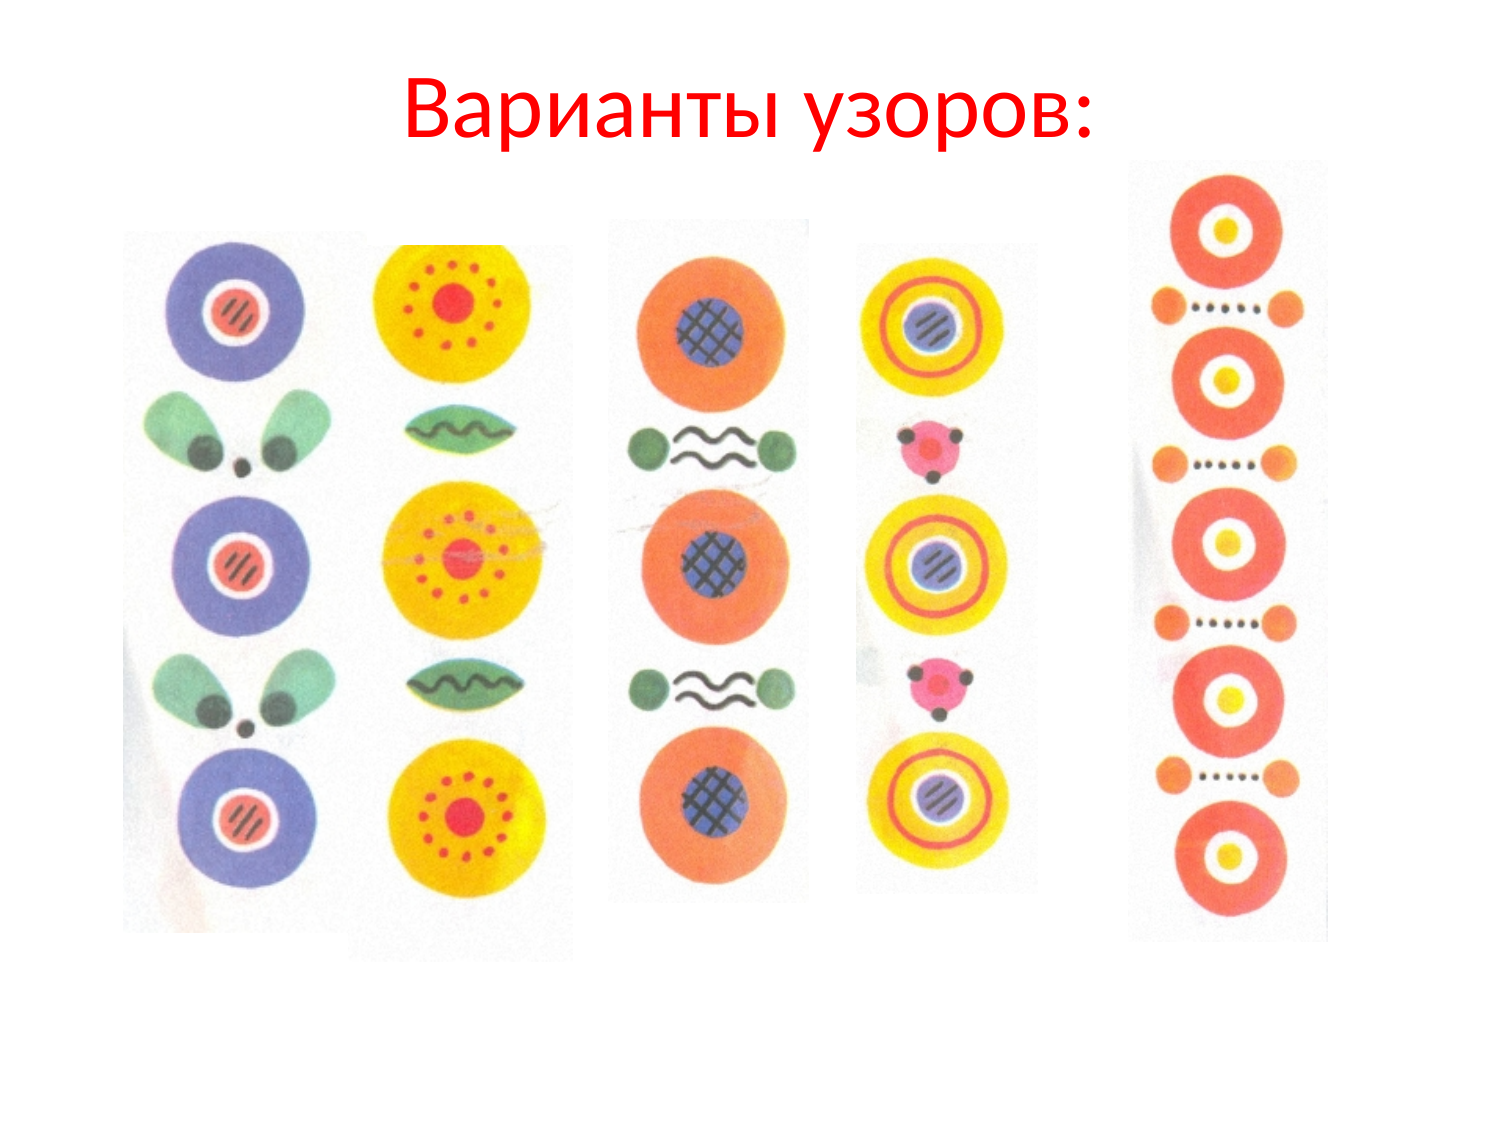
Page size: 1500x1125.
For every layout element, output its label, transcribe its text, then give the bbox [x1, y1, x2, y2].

picture [123, 231, 573, 962]
picture [856, 243, 1038, 894]
picture [1128, 160, 1328, 943]
picture [608, 219, 809, 903]
text_box Варианты узоров: [0, 0, 1500, 900]
